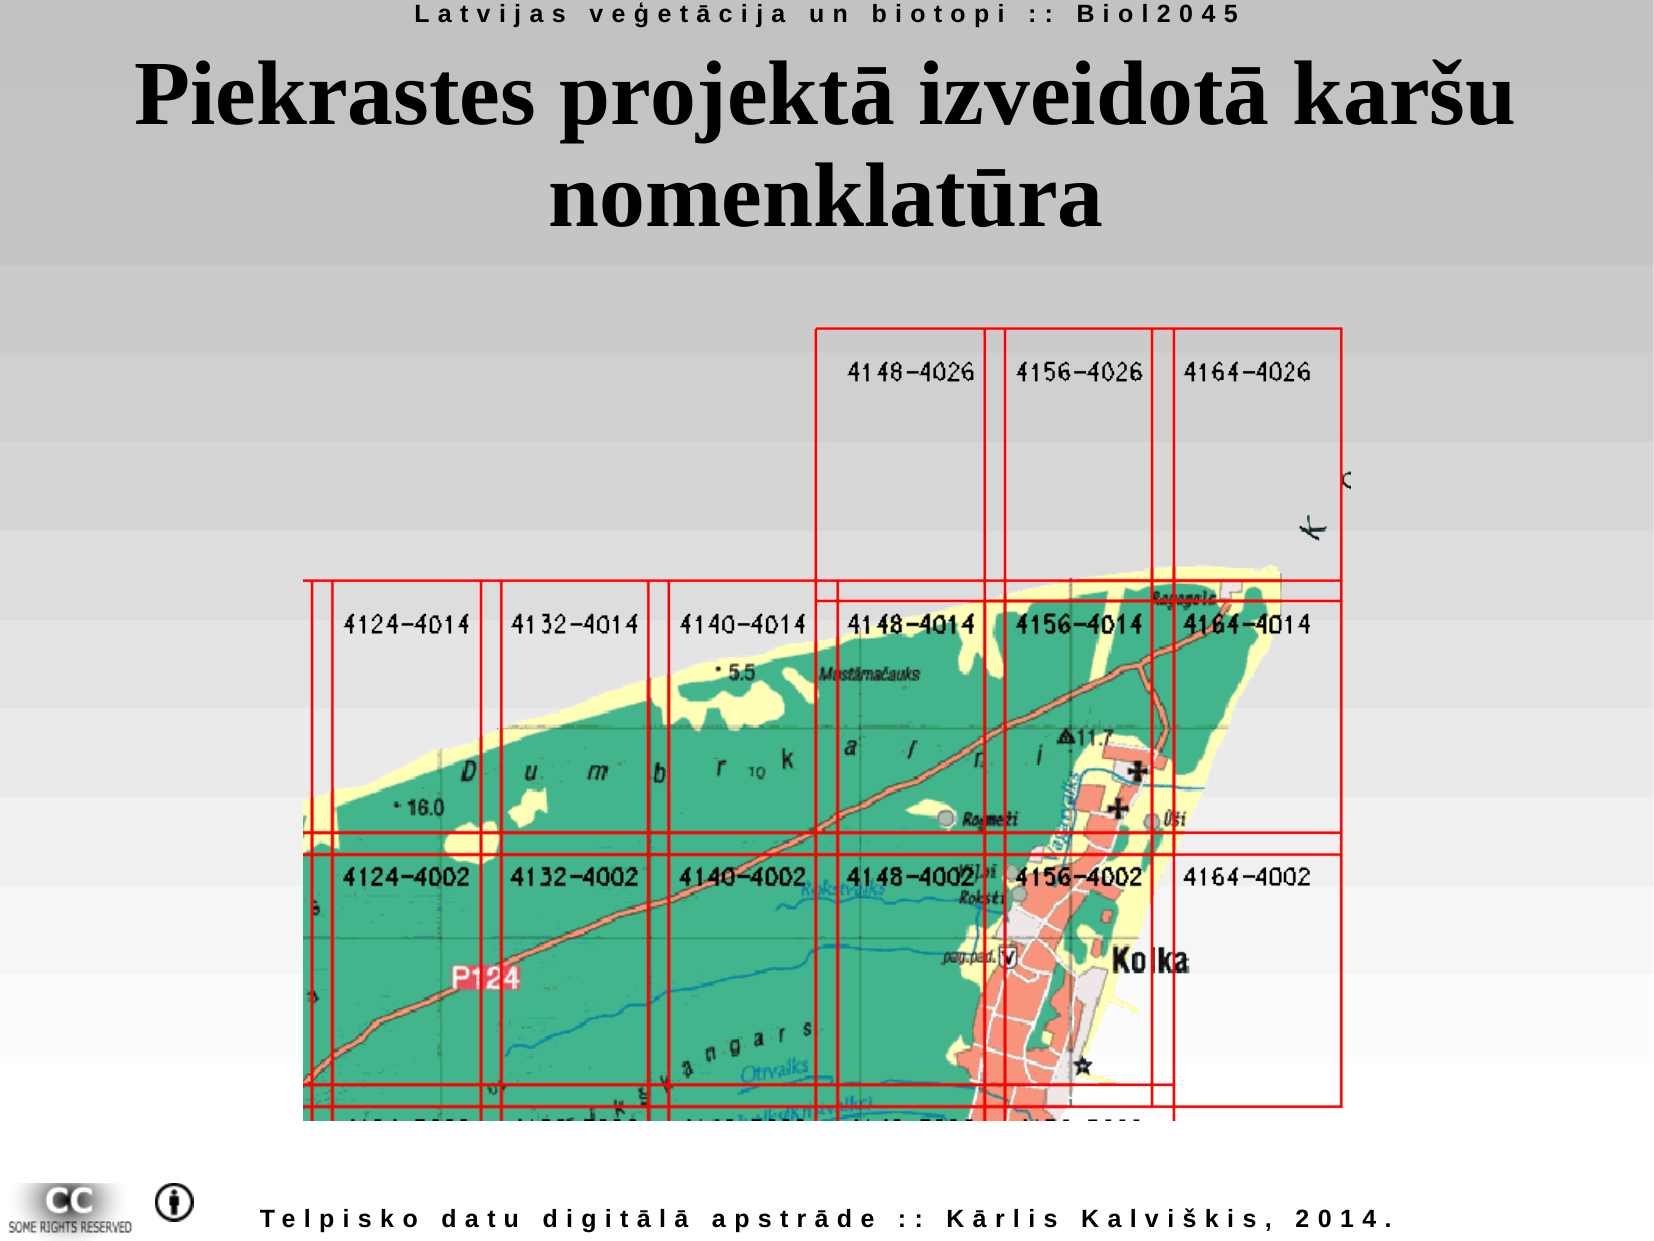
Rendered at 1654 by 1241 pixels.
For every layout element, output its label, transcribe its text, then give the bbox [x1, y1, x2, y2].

picture [0, 287, 1654, 1241]
title Piekrastes projektā izveidotā karšu nomenklatūra [0, 1, 1654, 287]
